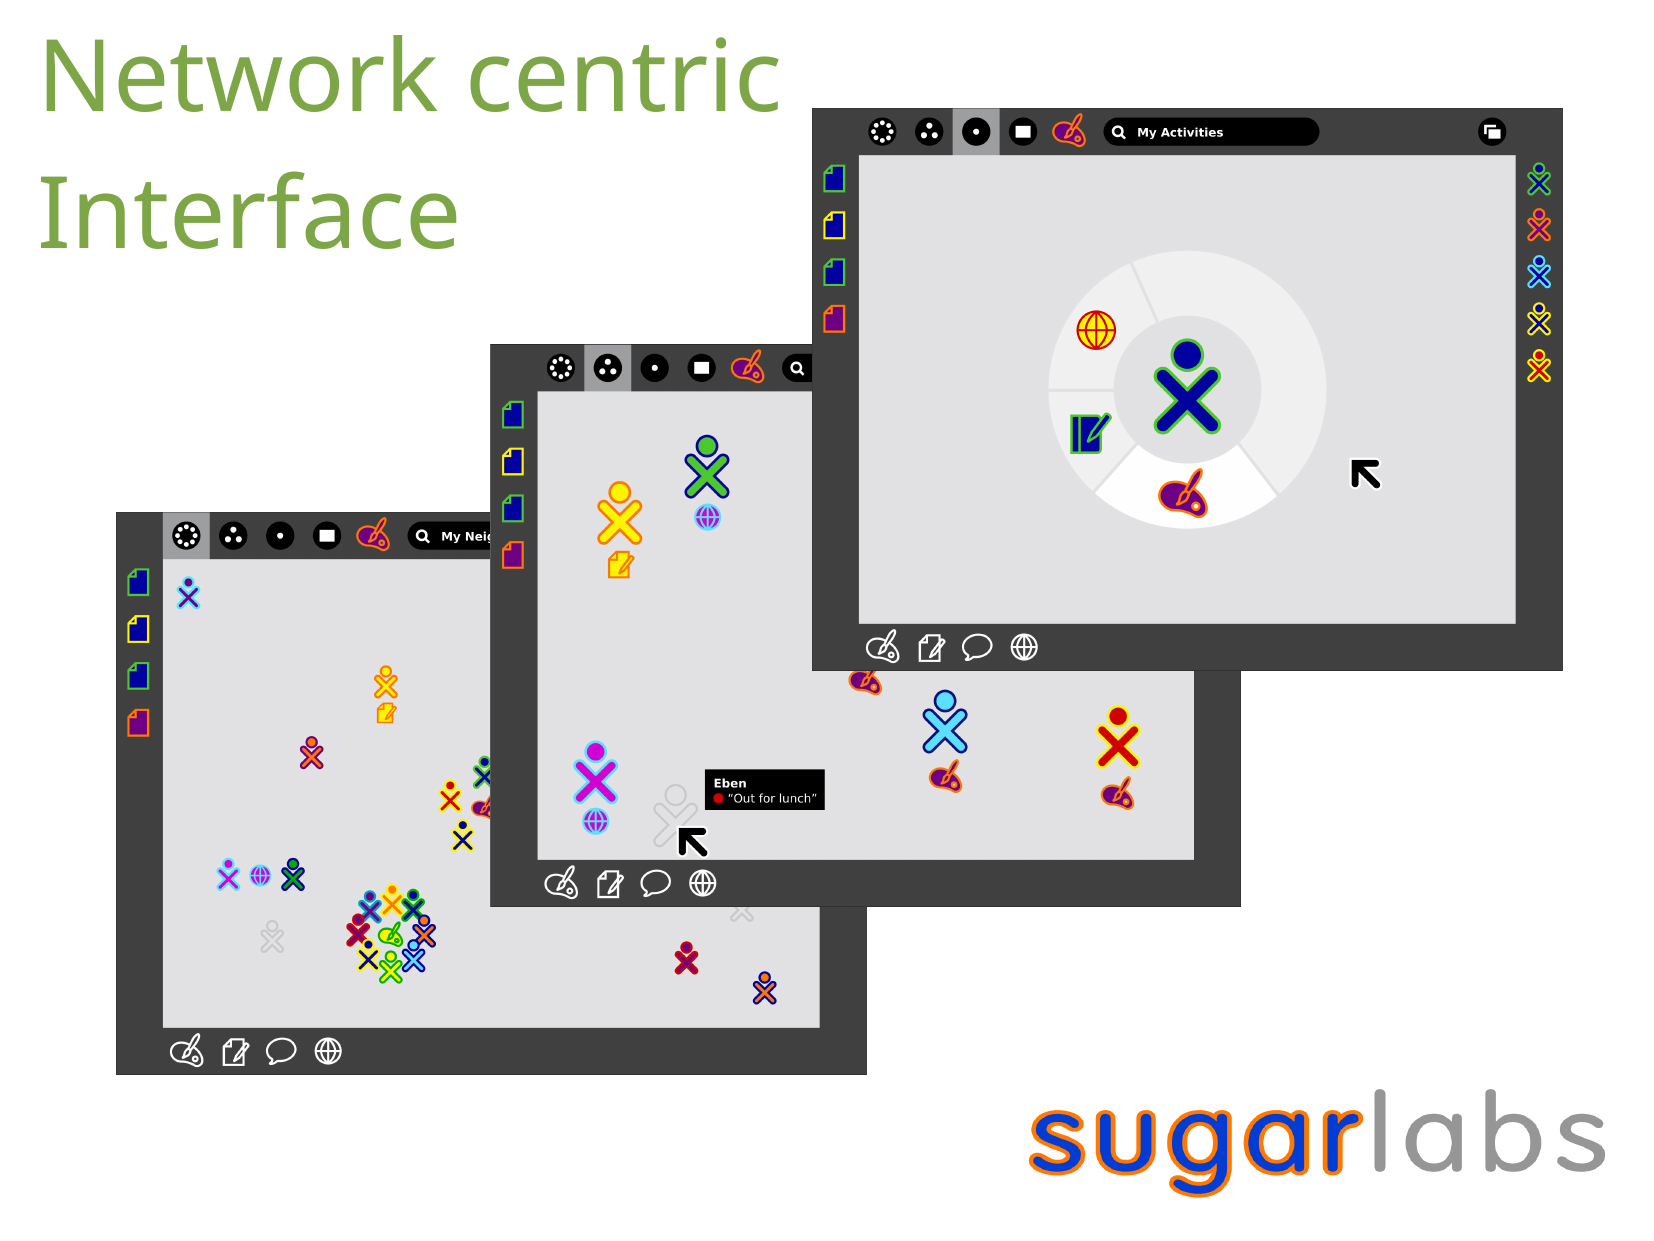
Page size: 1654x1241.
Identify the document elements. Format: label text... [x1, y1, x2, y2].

picture [116, 108, 1563, 1075]
title Network centric Interface [37, 24, 1526, 258]
picture [978, 1044, 1654, 1241]
